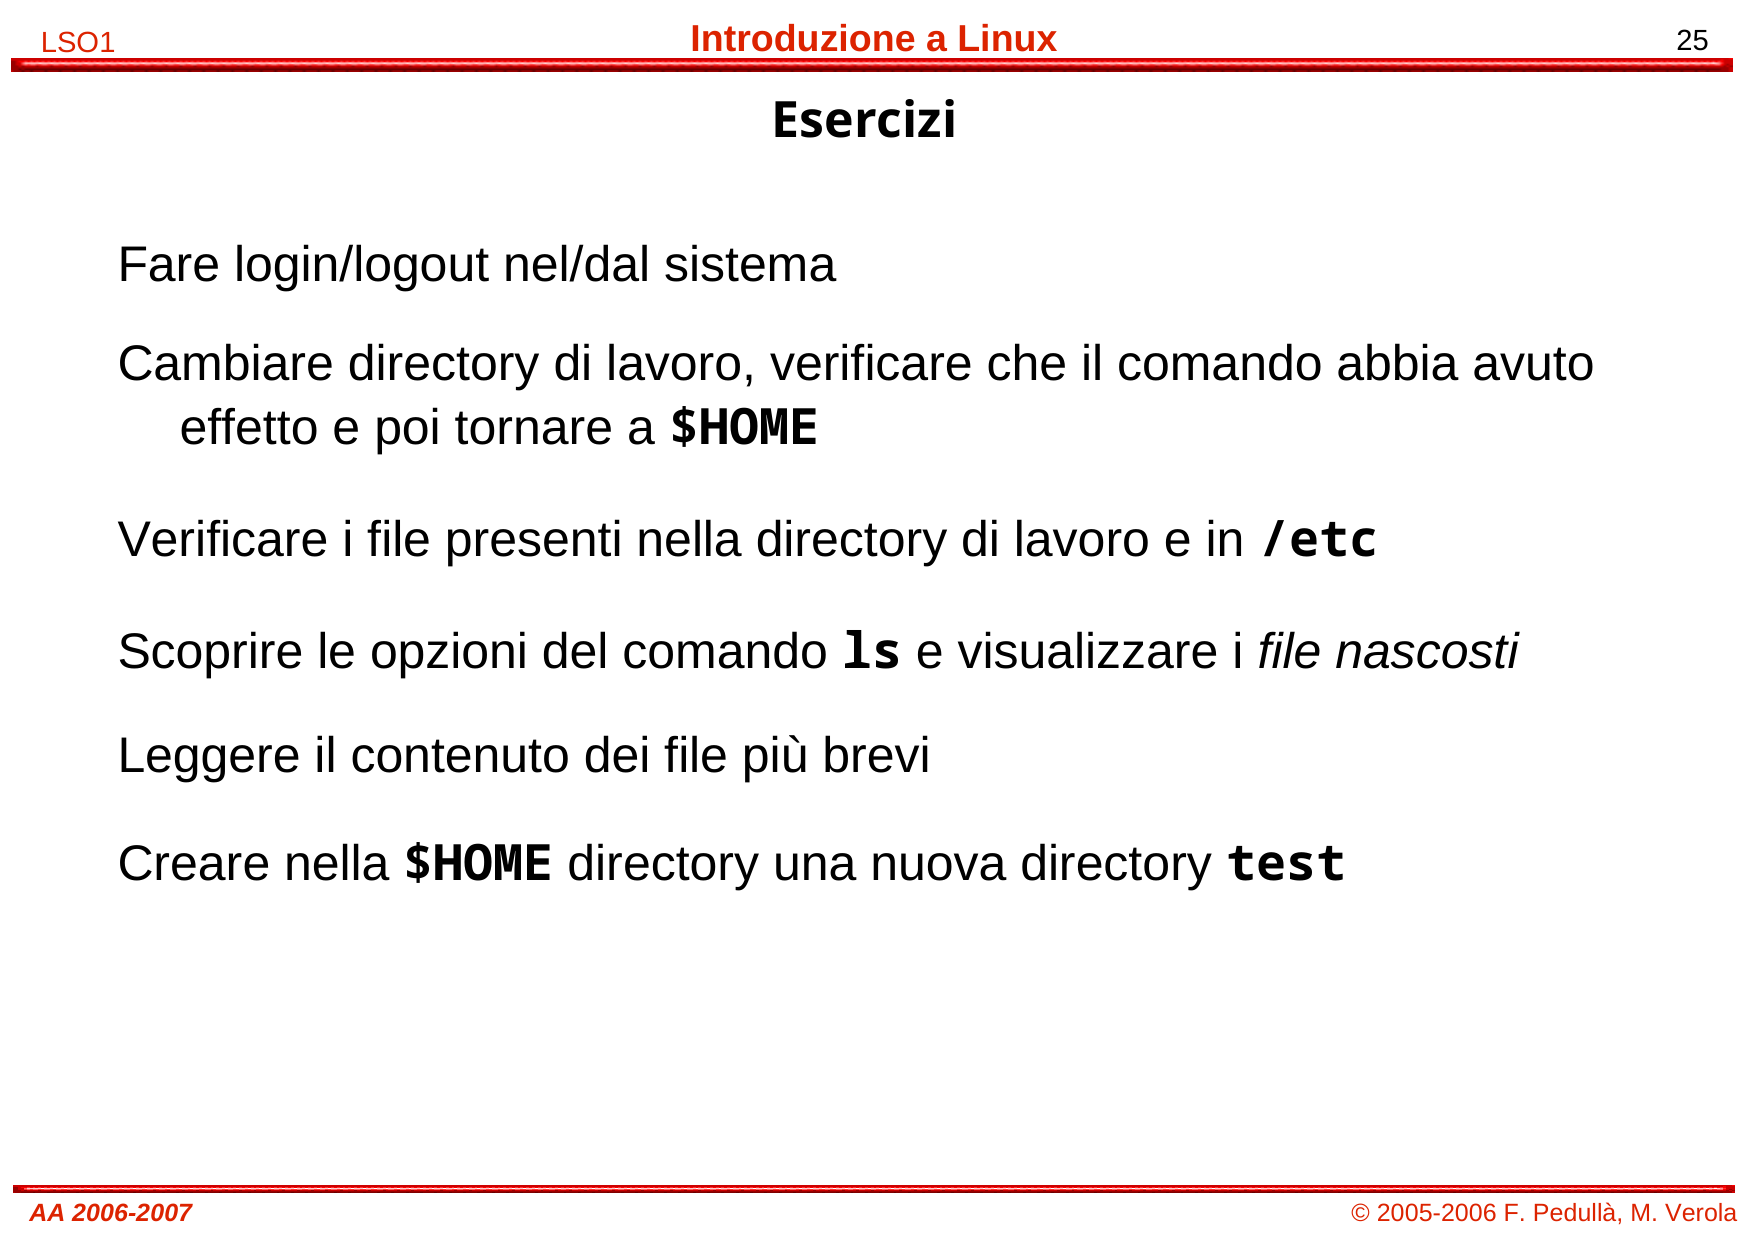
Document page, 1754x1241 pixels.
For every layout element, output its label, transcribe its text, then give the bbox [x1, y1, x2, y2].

title Esercizi [28, 72, 1702, 168]
list Fare login/logout nel/dal sistema Cambiare directory di lavoro, verificare che il comando abbia avuto effetto e poi tornare a $HOME Verificare i file presenti nella directory di lavoro e in /etc Scoprire le opzioni del comando ls e visualizzare i file nascosti Leggere il contenuto dei file più brevi Creare nella $HOME directory una nuova directory test [117, 236, 1645, 862]
picture [13, 1185, 1735, 1193]
picture [11, 58, 1733, 72]
